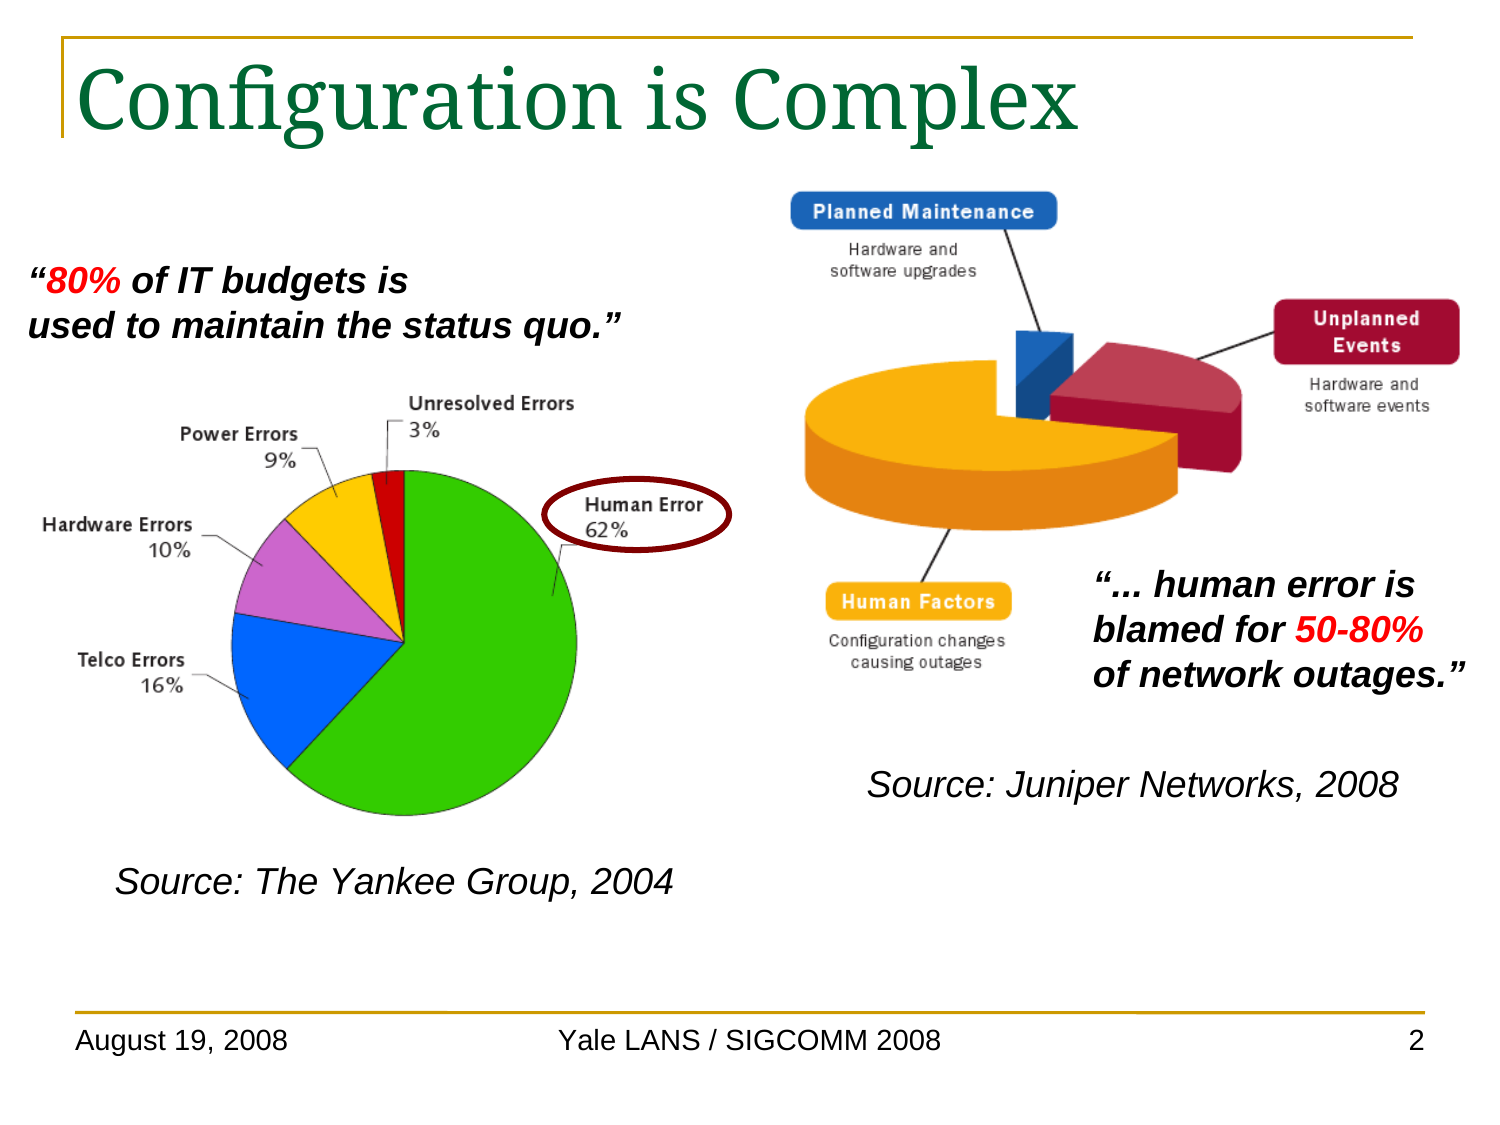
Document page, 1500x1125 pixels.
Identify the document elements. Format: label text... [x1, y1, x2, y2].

picture [18, 382, 742, 835]
picture [776, 177, 1476, 683]
text_box “80% of IT budgets is used to maintain the status quo.” [12, 248, 637, 354]
text_box “... human error is blamed for 50-80% of network outages.” [1078, 552, 1482, 703]
text_box Source: The Yankee Group, 2004 [99, 849, 690, 910]
text_box Source: Juniper Networks, 2008 [851, 752, 1415, 812]
title Configuration is Complex [75, 45, 1425, 151]
